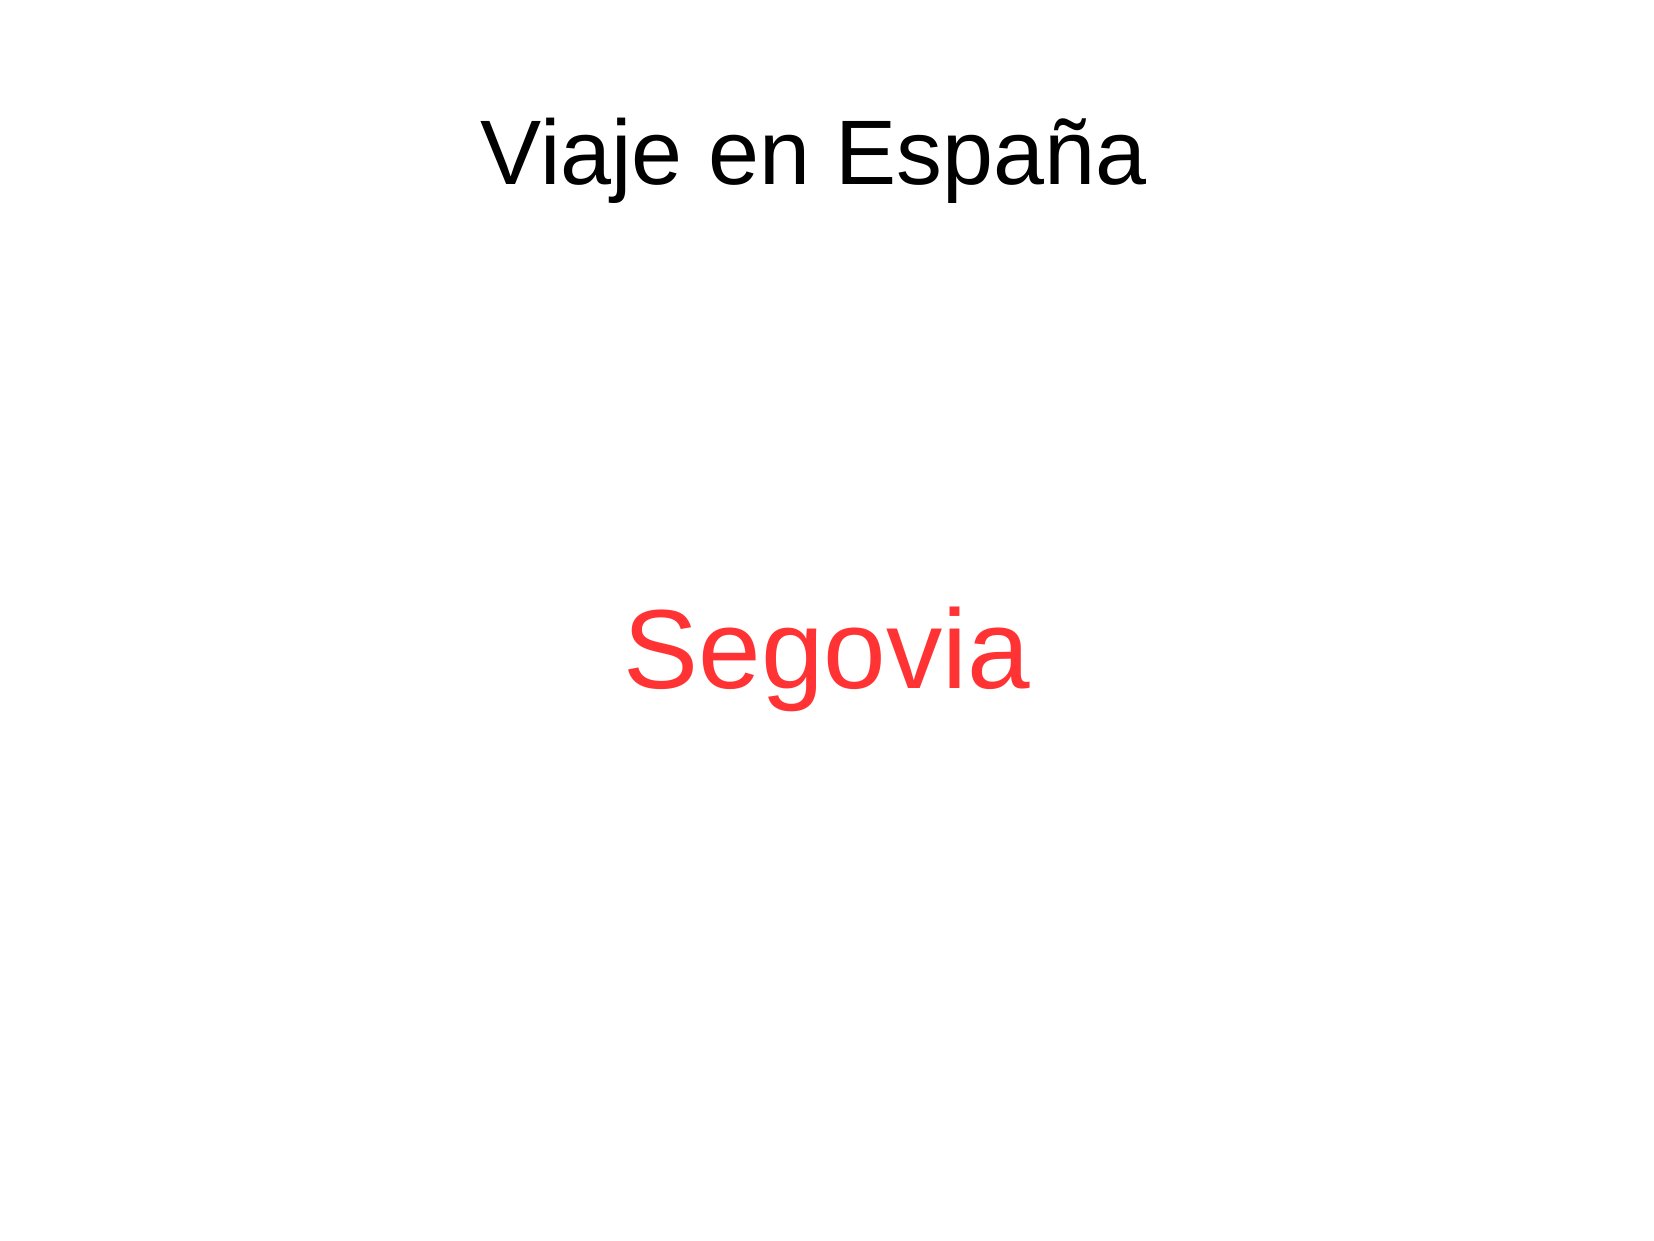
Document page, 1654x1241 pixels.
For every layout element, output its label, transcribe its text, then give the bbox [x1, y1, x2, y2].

title Viaje en España [82, 49, 1571, 257]
subtitle Segovia [82, 290, 1571, 1010]
